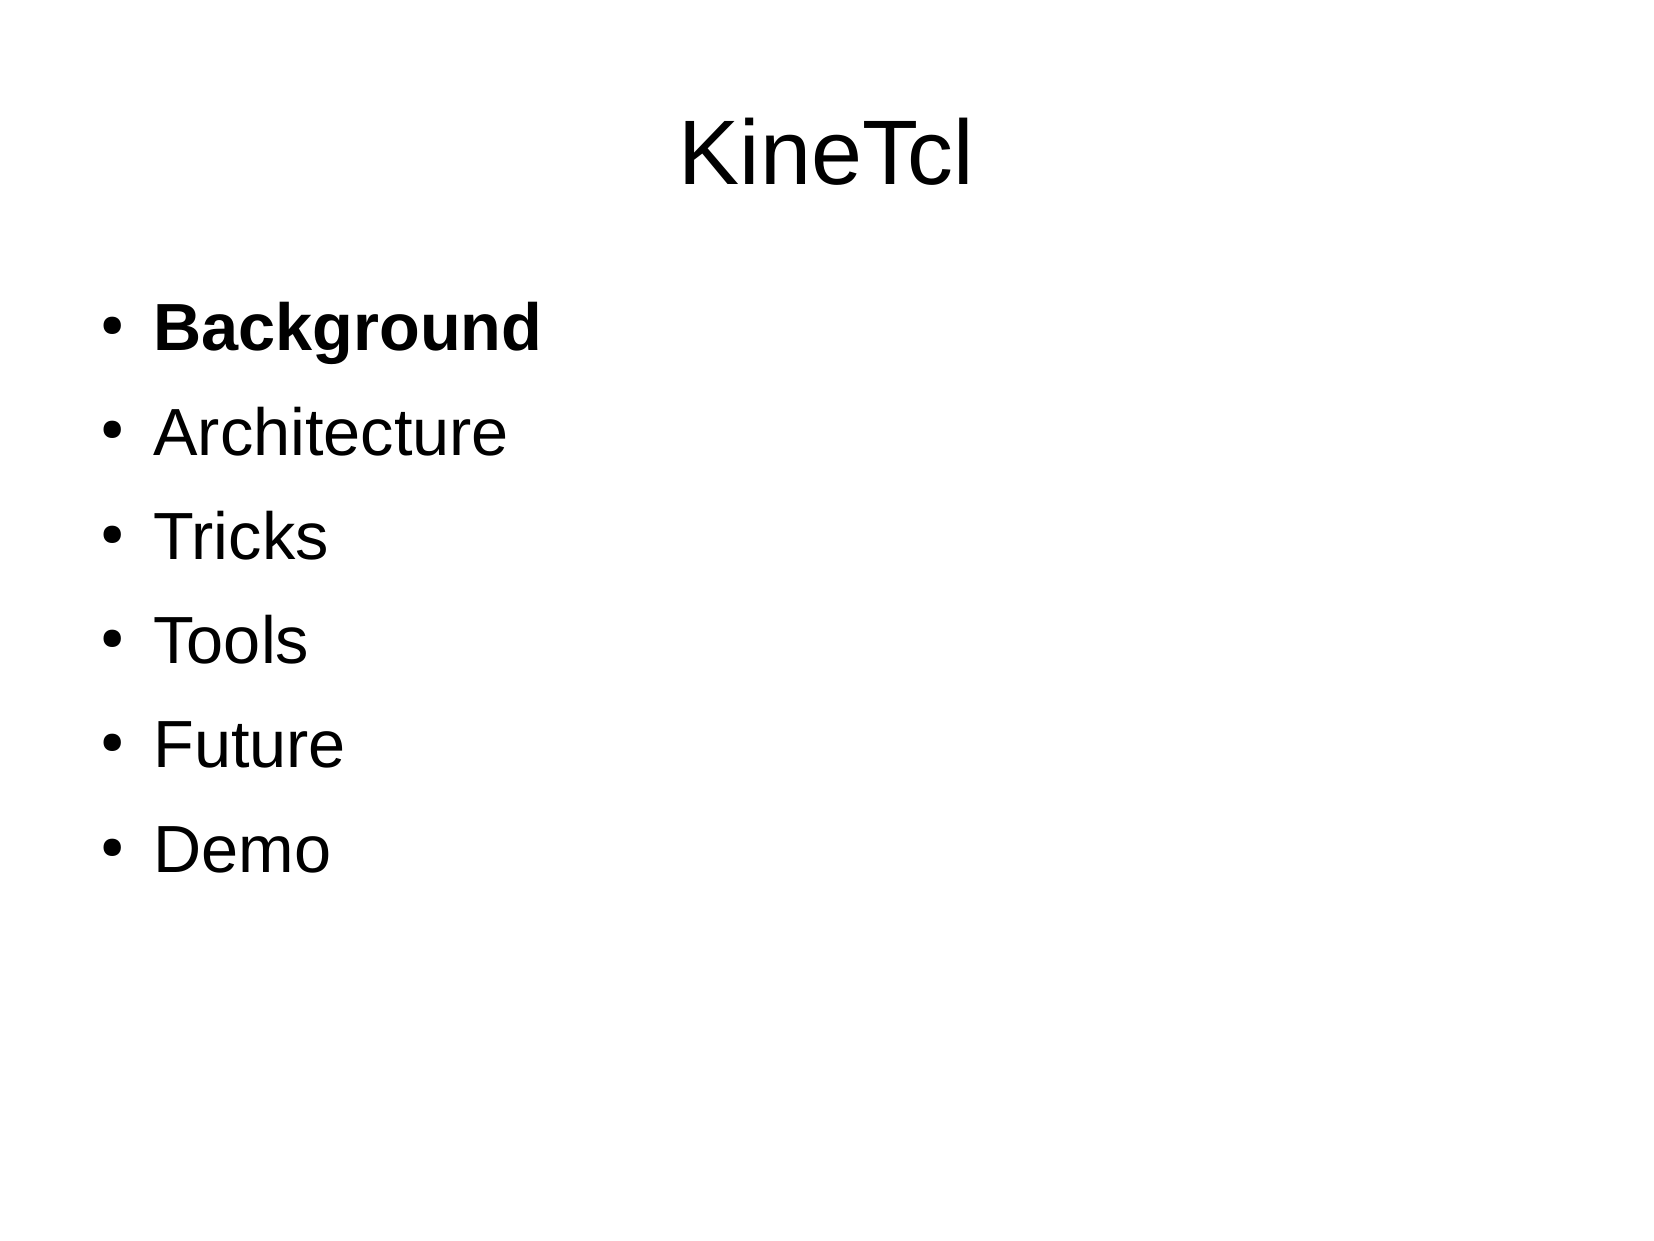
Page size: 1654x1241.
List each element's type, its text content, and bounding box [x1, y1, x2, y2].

list Background Architecture Tricks Tools Future Demo [82, 290, 1571, 1094]
title KineTcl [82, 56, 1571, 250]
